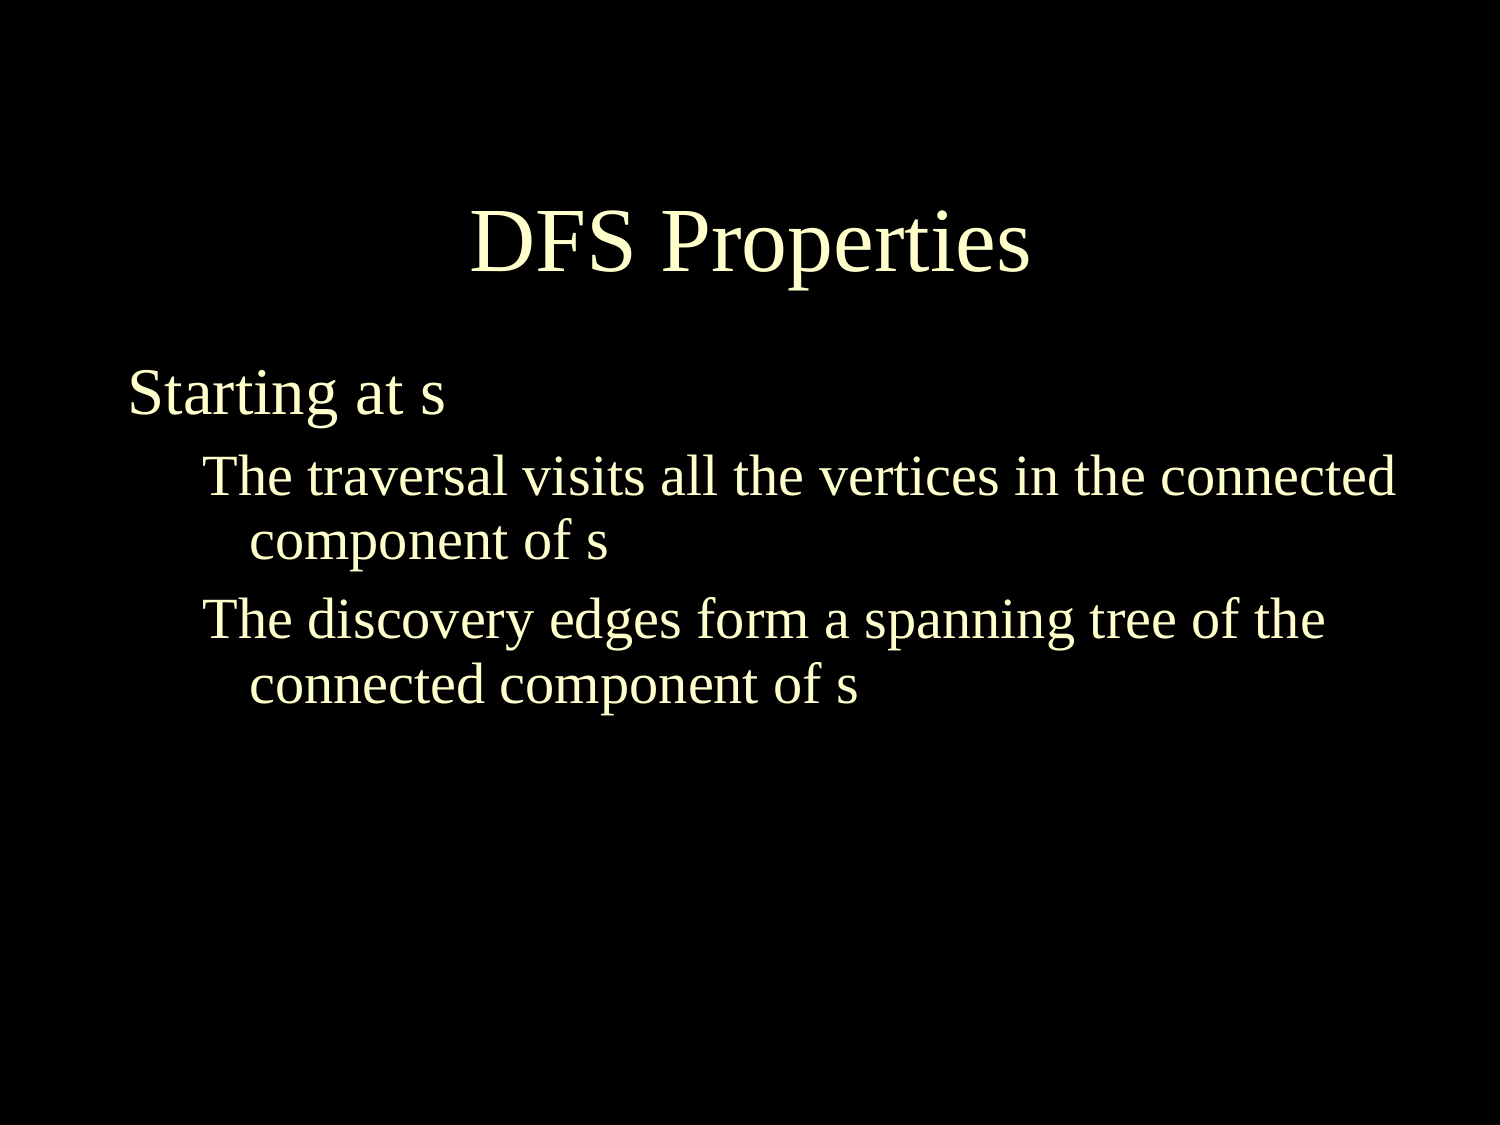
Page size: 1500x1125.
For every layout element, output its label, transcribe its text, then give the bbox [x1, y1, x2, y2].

title DFS Properties [22, 138, 1480, 344]
list Starting at s The traversal visits all the vertices in the connected component of s The discovery edges form a spanning tree of the connected component of s [112, 347, 1482, 1026]
